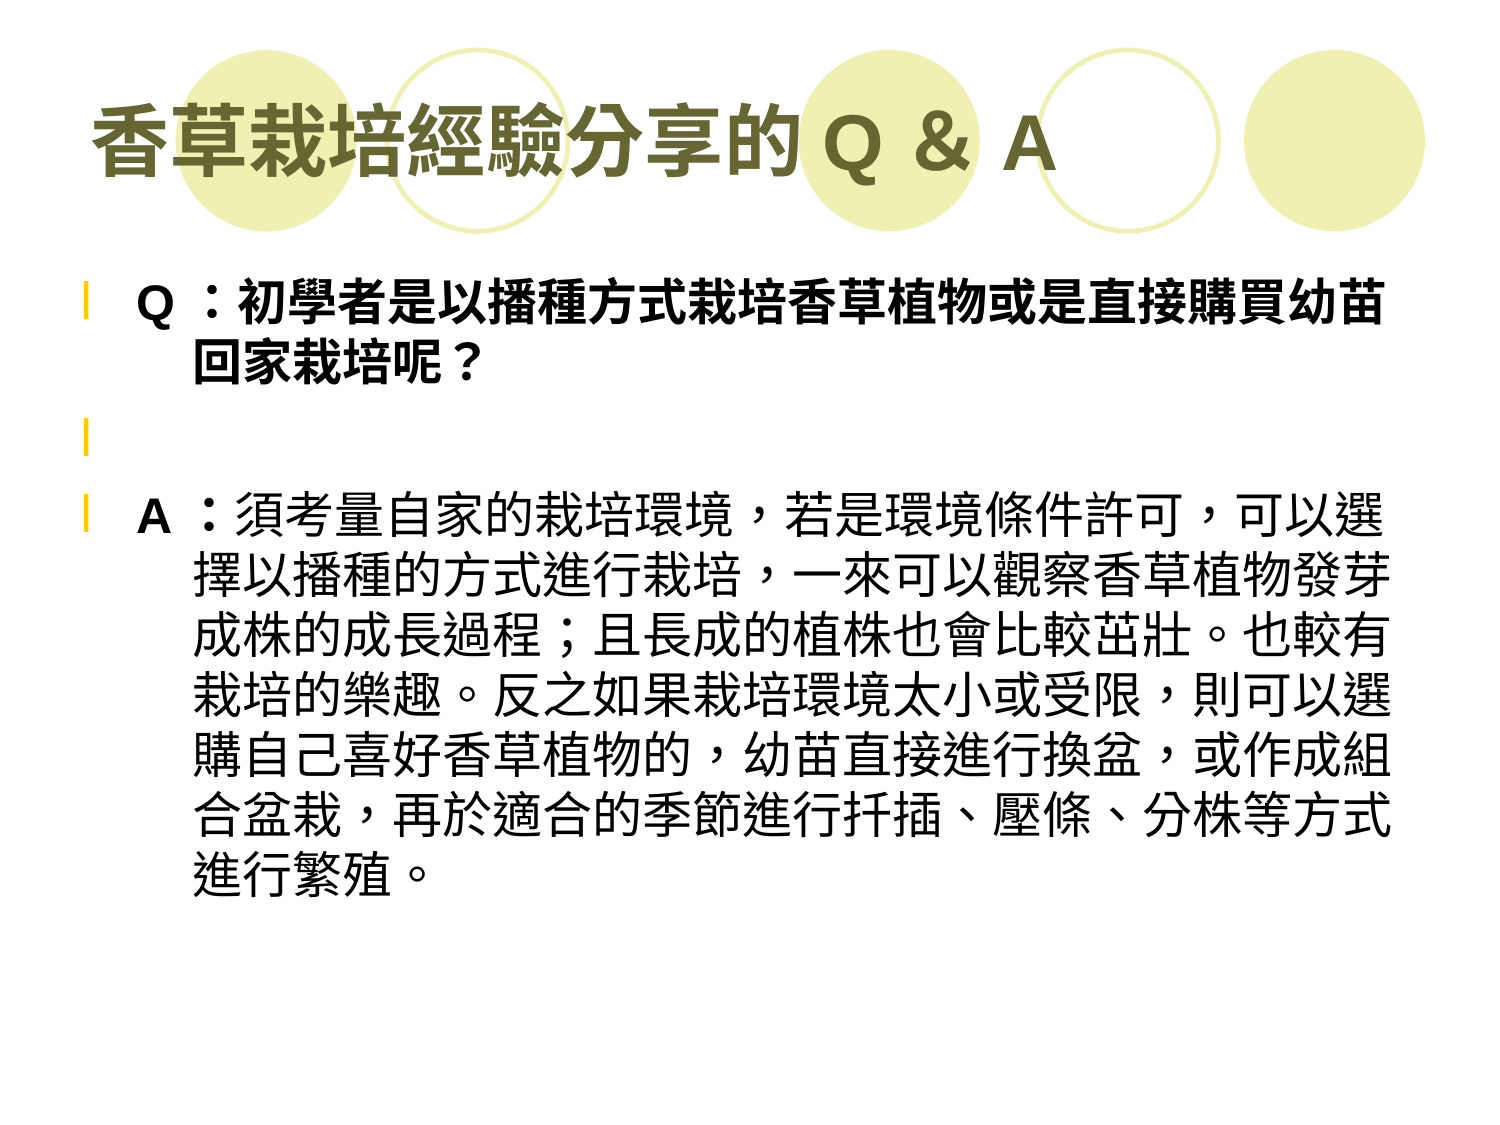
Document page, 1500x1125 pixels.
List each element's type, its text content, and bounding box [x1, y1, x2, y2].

list Q：初學者是以播種方式栽培香草植物或是直接購買幼苗回家栽培呢？ A：須考量自家的栽培環境，若是環境條件許可，可以選擇以播種的方式進行栽培，一來可以觀察香草植物發芽成株的成長過程；且長成的植株也會比較茁壯。也較有栽培的樂趣。反之如果栽培環境太小或受限，則可以選購自己喜好香草植物的，幼苗直接進行換盆，或作成組合盆栽，再於適合的季節進行扦插、壓條、分株等方式進行繁殖。 [64, 262, 1426, 1059]
title 香草栽培經驗分享的Q＆A [75, 45, 1426, 233]
